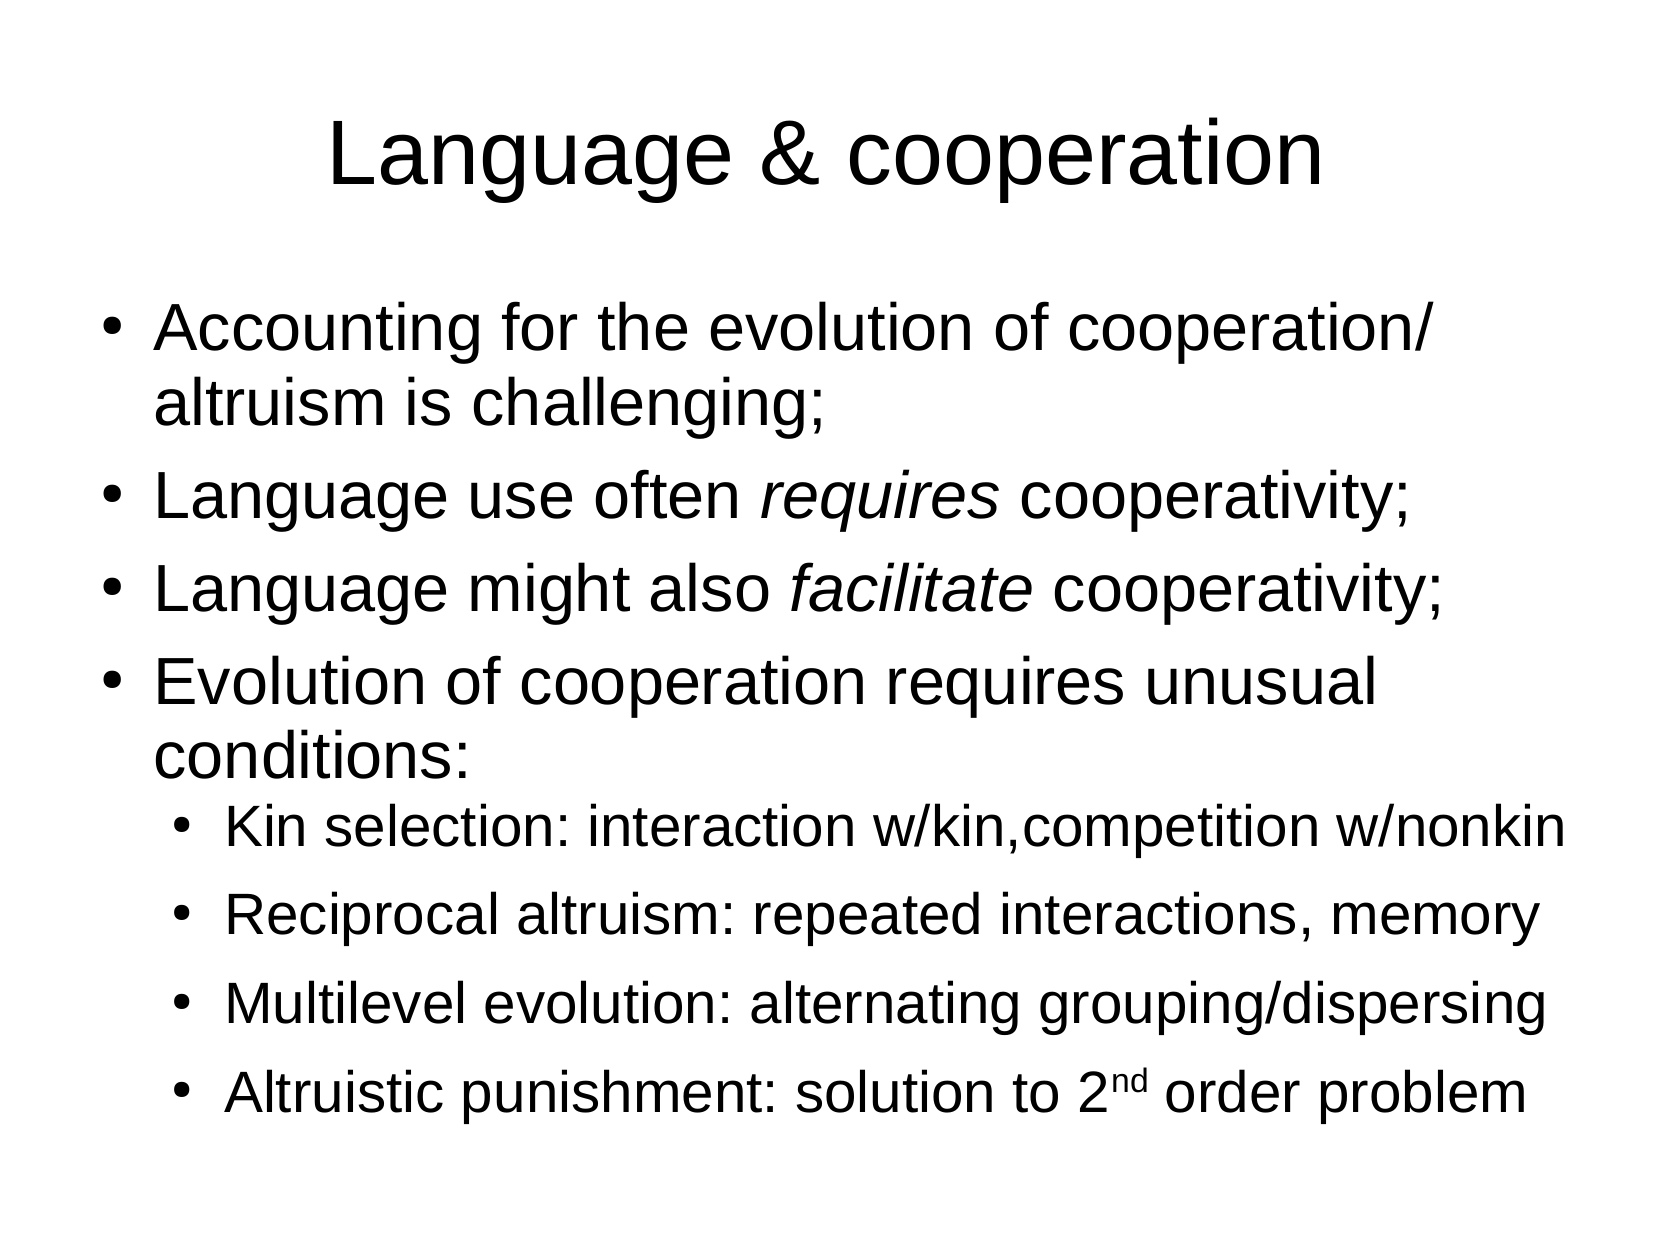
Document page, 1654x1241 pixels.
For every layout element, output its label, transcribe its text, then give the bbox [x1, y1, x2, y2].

title Language & cooperation [82, 49, 1571, 257]
list Accounting for the evolution of cooperation/ altruism is challenging; Language use often requires cooperativity; Language might also facilitate cooperativity; Evolution of cooperation requires unusual conditions: Kin selection: interaction w/kin,competition w/nonkin Reciprocal altruism: repeated interactions, memory Multilevel evolution: alternating grouping/dispersing Altruistic punishment: solution to 2nd order problem [82, 290, 1571, 1241]
